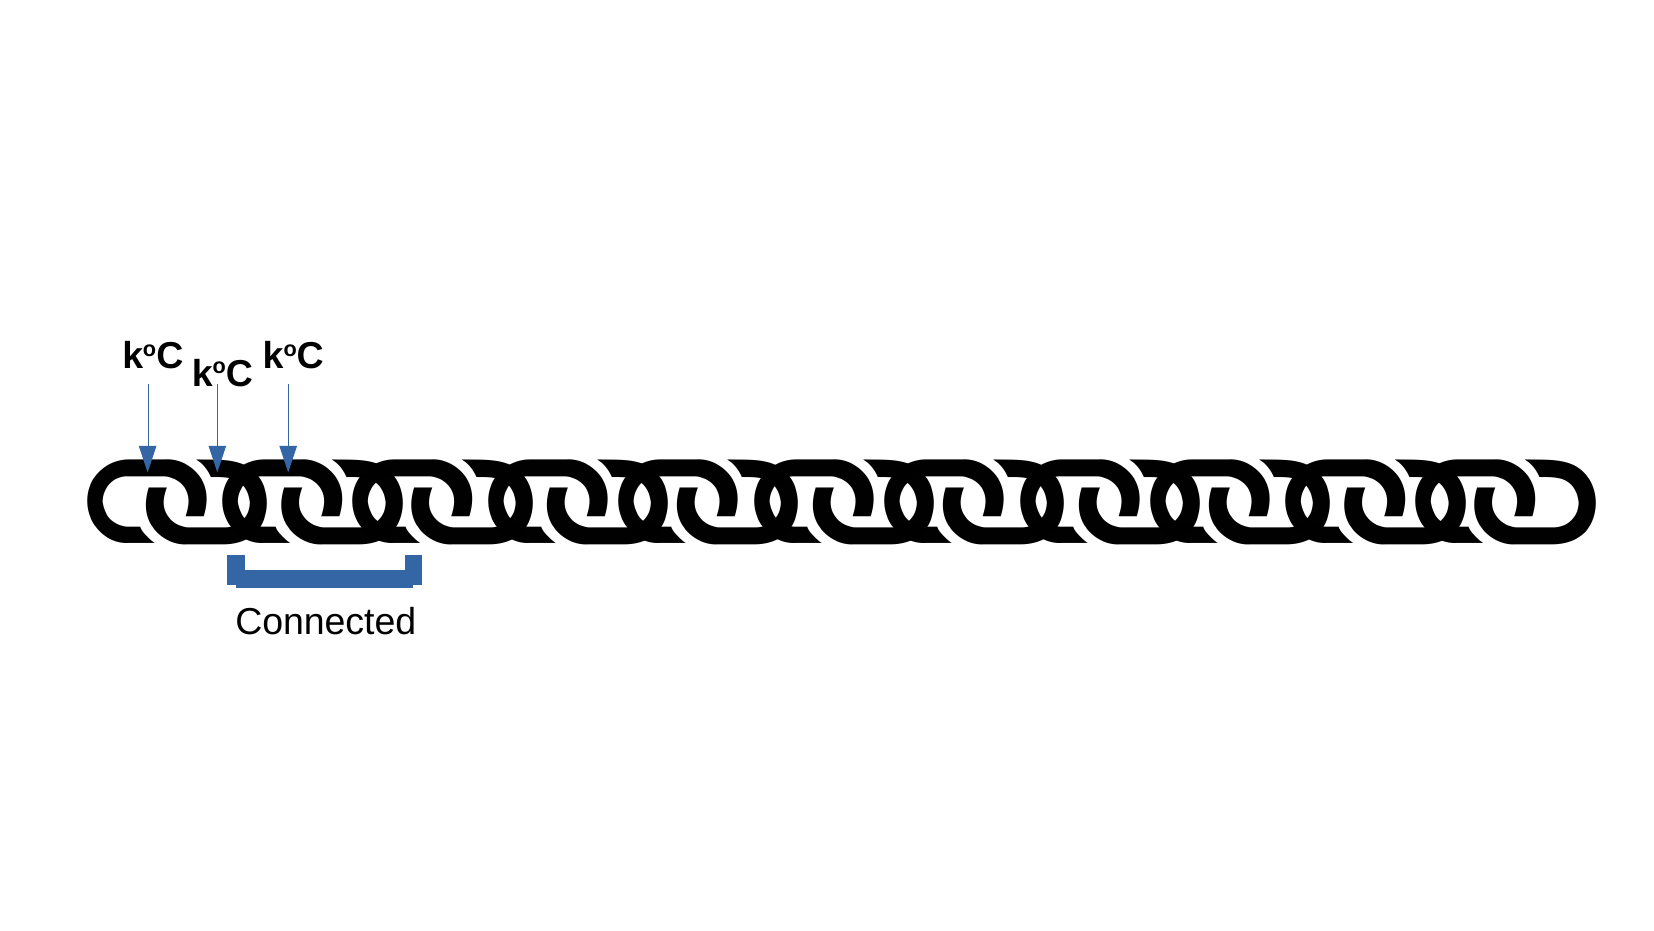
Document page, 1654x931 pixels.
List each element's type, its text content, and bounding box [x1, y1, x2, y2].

text_box koC [177, 344, 268, 402]
text_box Connected [220, 592, 432, 650]
text_box koC [107, 327, 199, 384]
text_box koC [248, 327, 339, 384]
picture [59, 383, 1625, 621]
